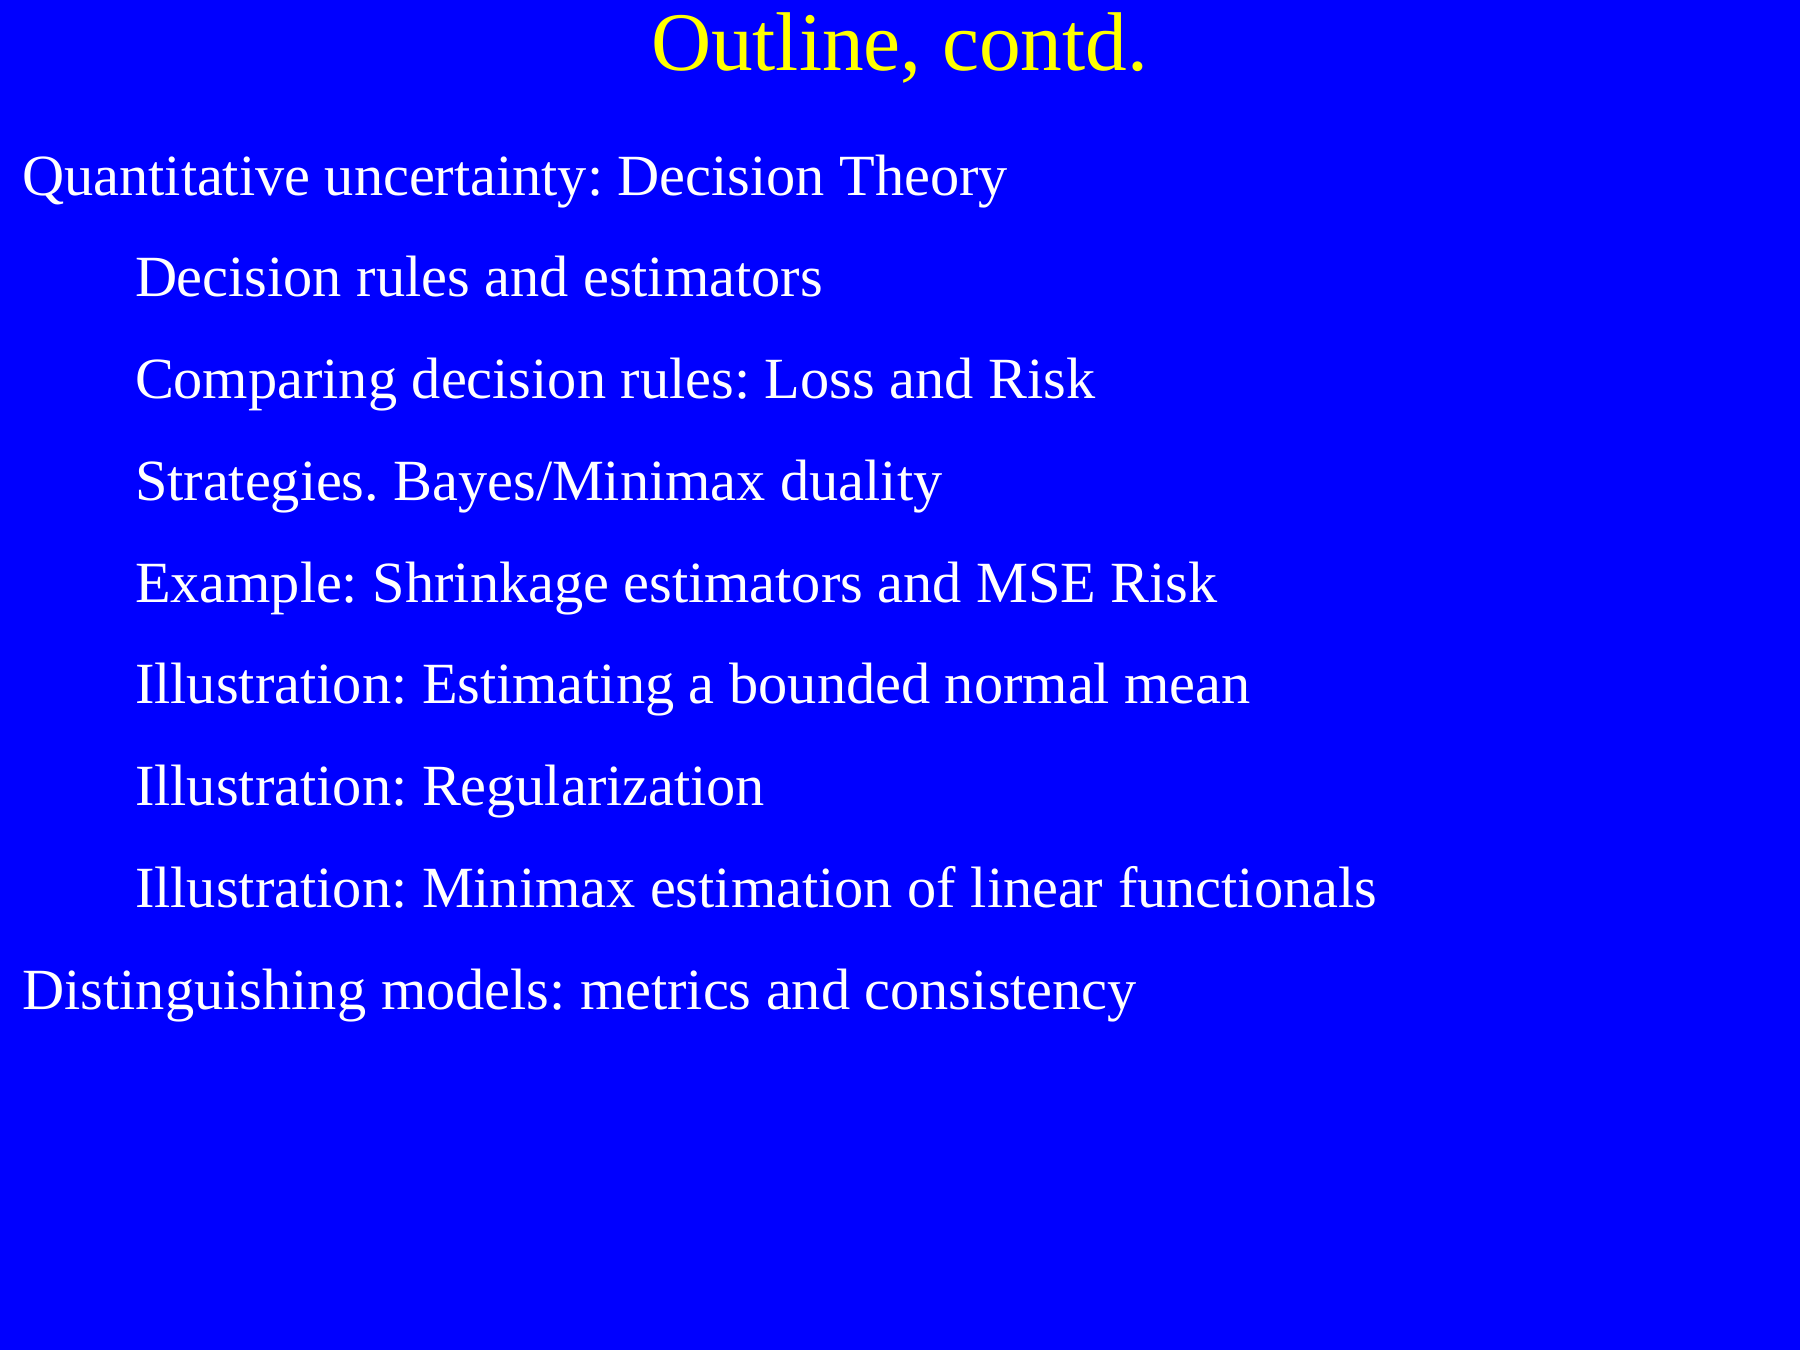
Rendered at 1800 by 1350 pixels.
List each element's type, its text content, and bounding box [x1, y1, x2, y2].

list Quantitative uncertainty: Decision Theory Decision rules and estimators Comparing decision rules: Loss and Risk Strategies. Bayes/Minimax duality Example: Shrinkage estimators and MSE Risk Illustration: Estimating a bounded normal mean Illustration: Regularization Illustration: Minimax estimation of linear functionals Distinguishing models: metrics and consistency [0, 137, 1800, 1350]
title Outline, contd. [0, 0, 1800, 102]
